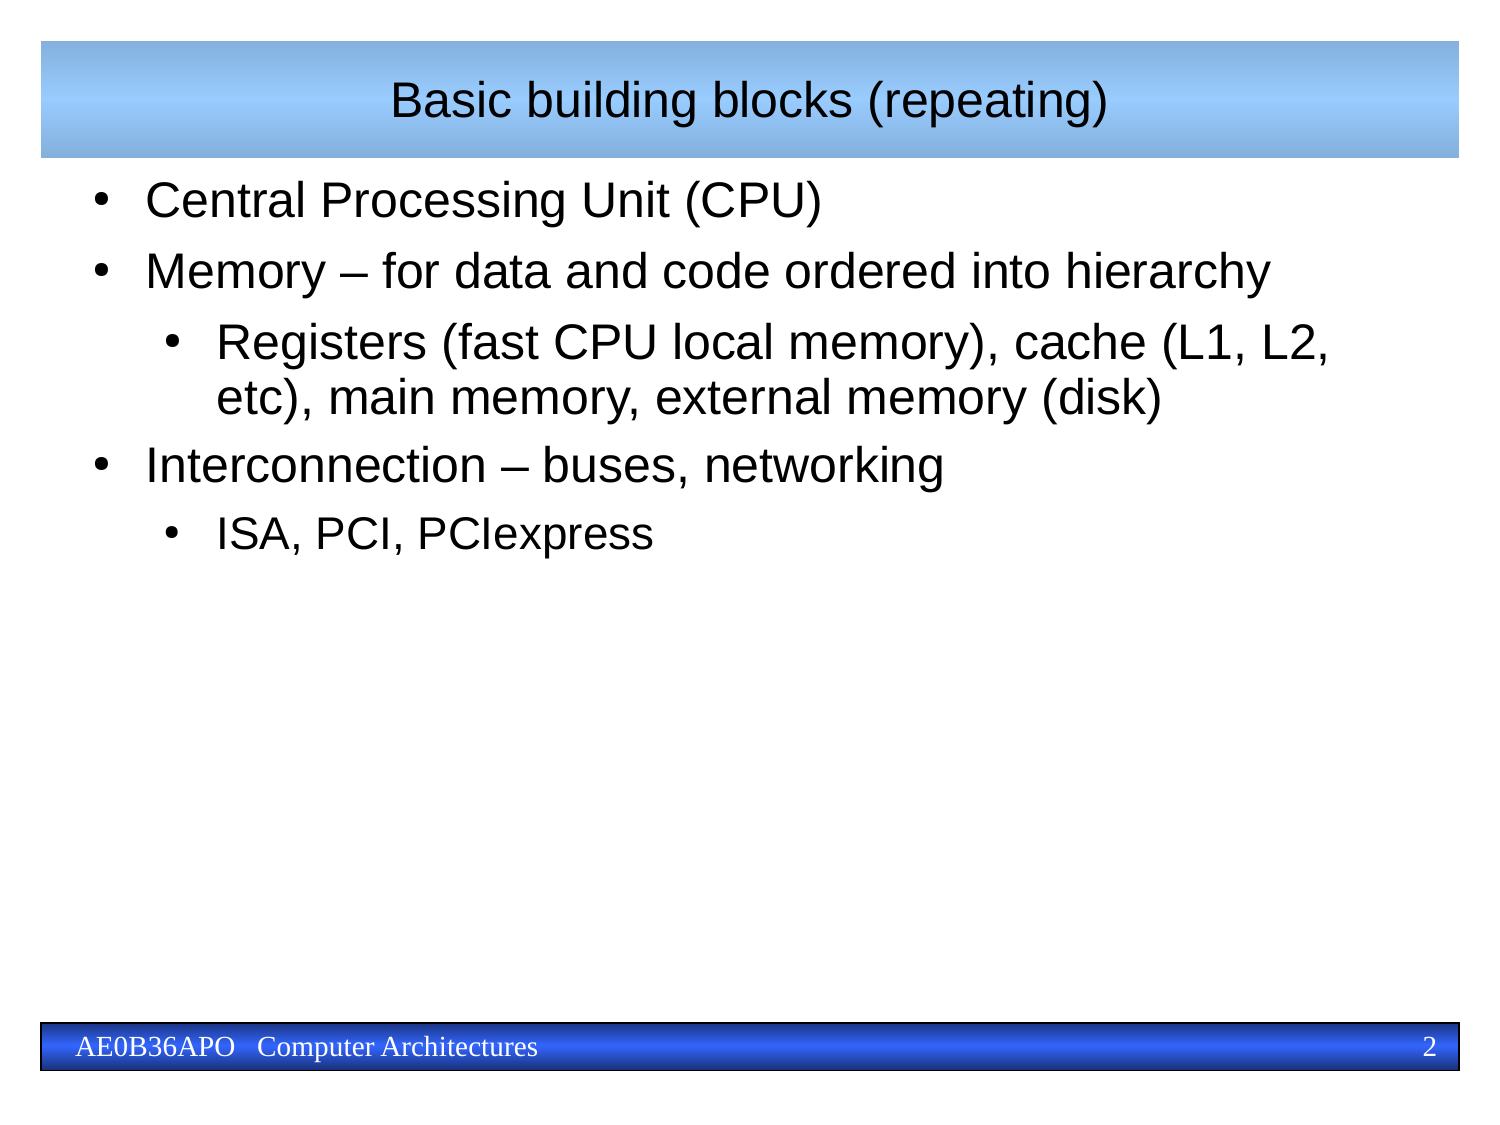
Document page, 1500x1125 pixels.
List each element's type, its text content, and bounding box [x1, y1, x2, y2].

list Central Processing Unit (CPU) Memory – for data and code ordered into hierarchy Registers (fast CPU local memory), cache (L1, L2, etc), main memory, external memory (disk) Interconnection – buses, networking ISA, PCI, PCIexpress [75, 172, 1426, 1000]
title Basic building blocks (repeating) [41, 41, 1459, 158]
